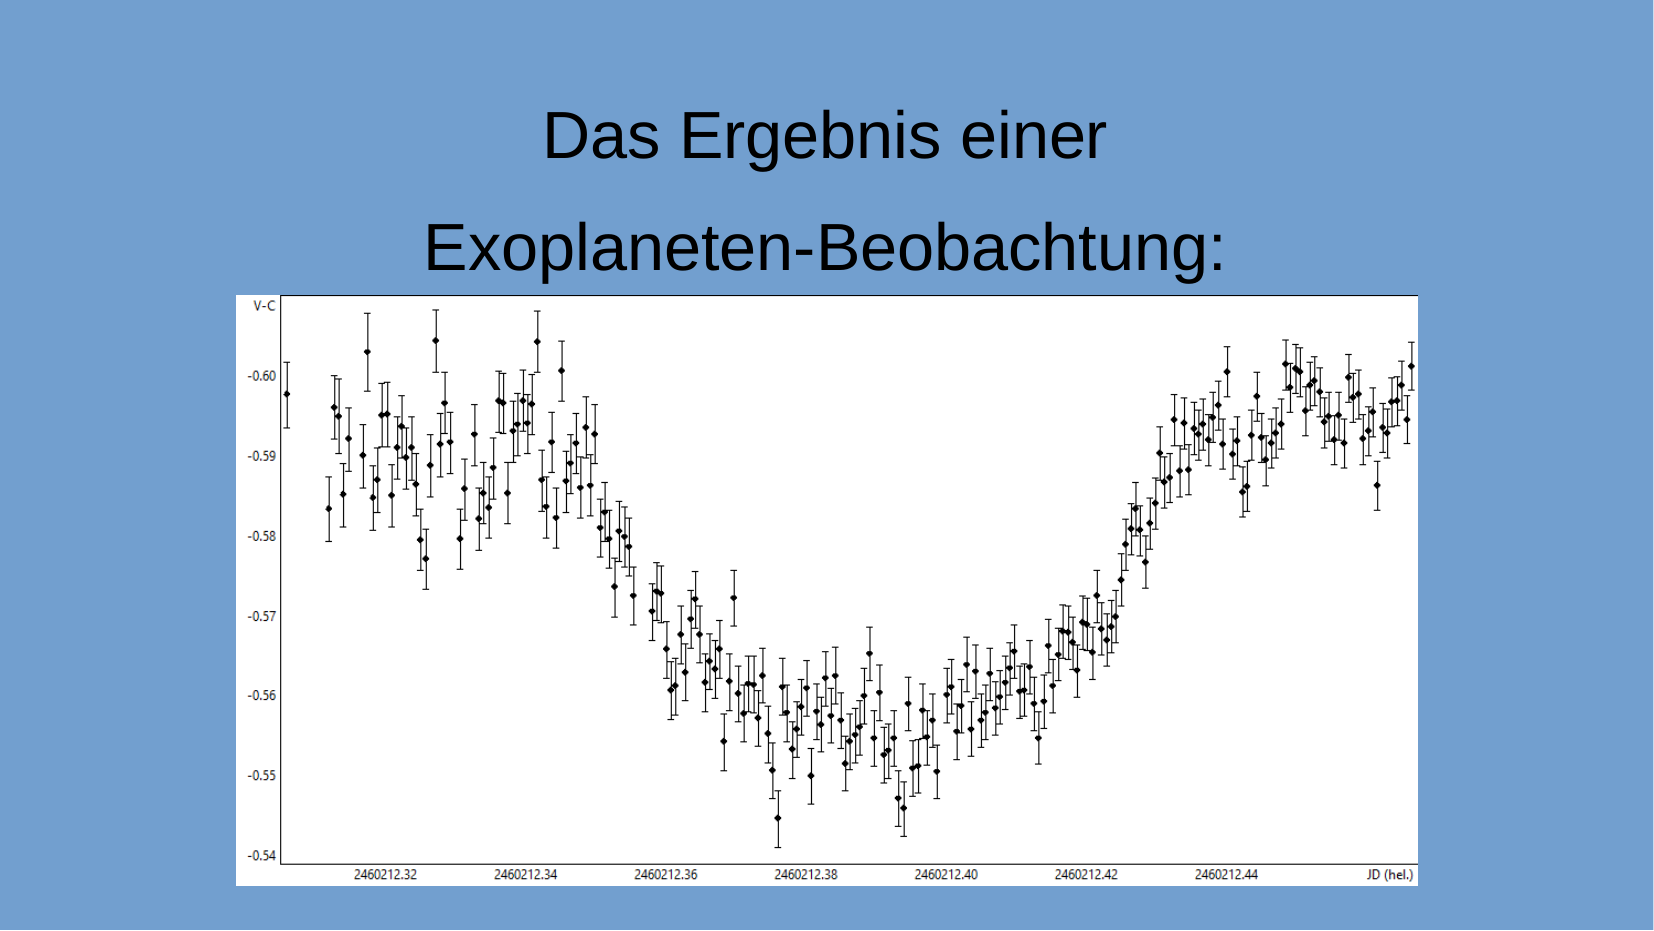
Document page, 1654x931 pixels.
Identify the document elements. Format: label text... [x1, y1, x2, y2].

picture [236, 295, 1418, 886]
text_box Das Ergebnis einer Exoplaneten-Beobachtung: [29, 11, 1622, 768]
